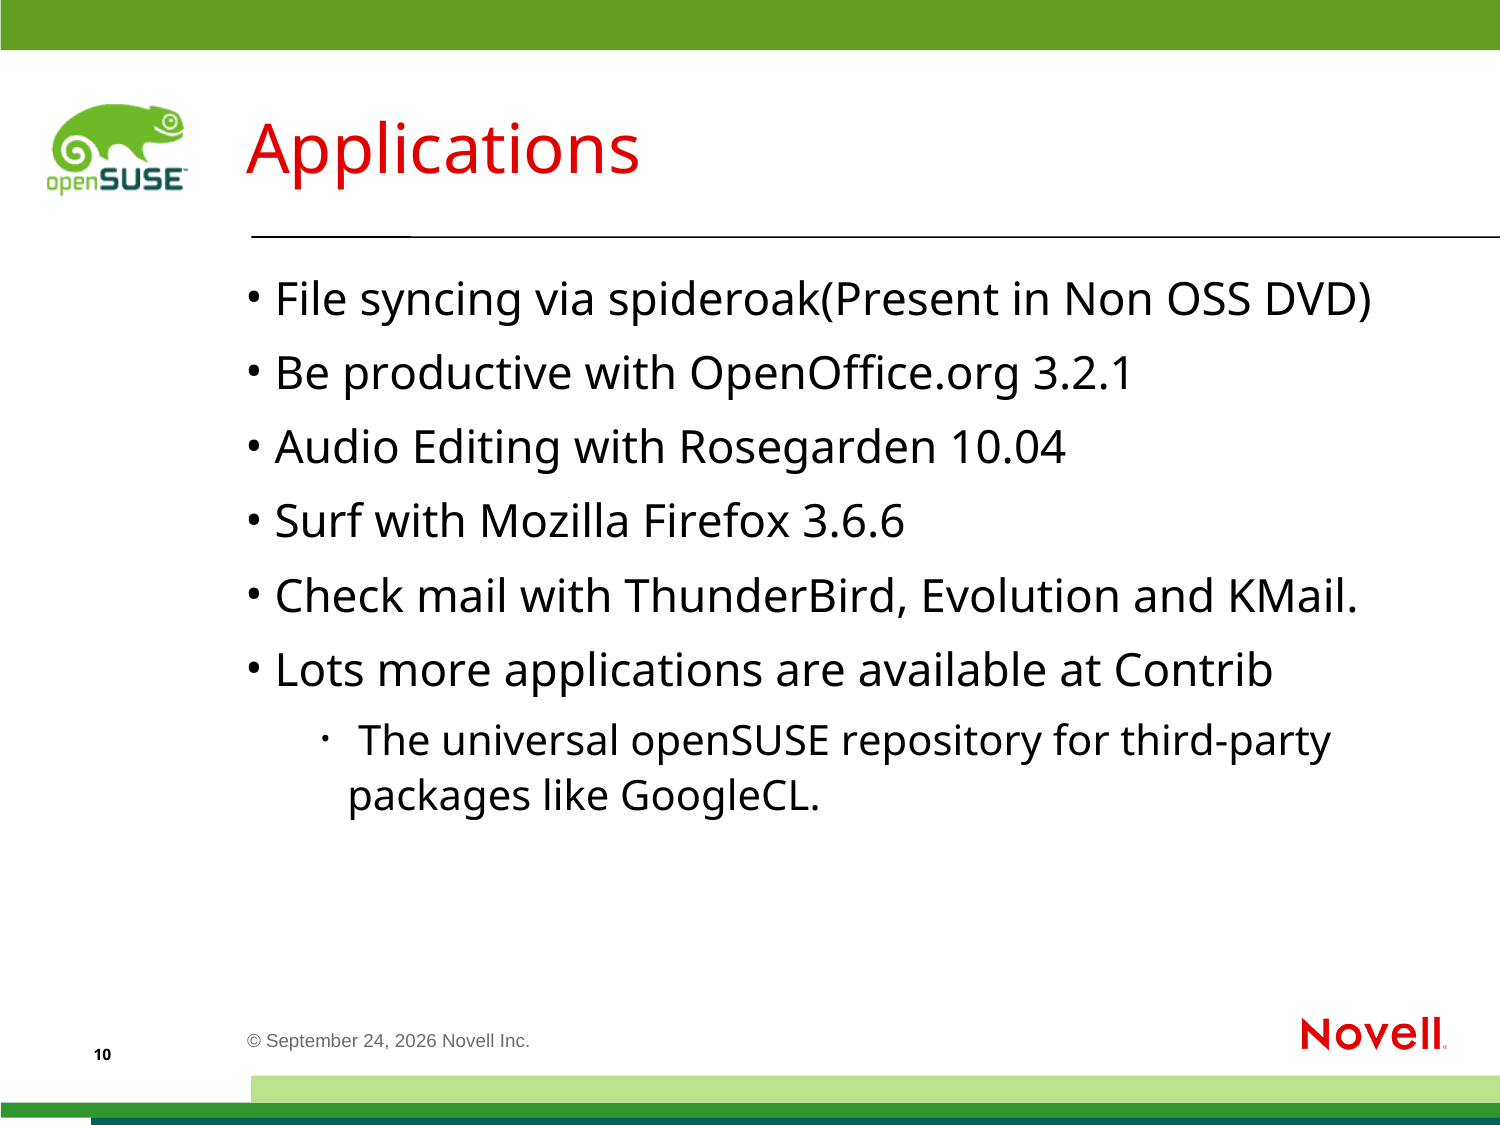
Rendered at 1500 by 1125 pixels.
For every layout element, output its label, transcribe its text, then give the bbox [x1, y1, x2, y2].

list File syncing via spideroak(Present in Non OSS DVD) Be productive with OpenOffice.org 3.2.1 Audio Editing with Rosegarden 10.04 Surf with Mozilla Firefox 3.6.6 Check mail with ThunderBird, Evolution and KMail. Lots more applications are available at Contrib The universal openSUSE repository for third-party packages like GoogleCL. [245, 267, 1458, 1010]
picture [47, 104, 188, 197]
title Applications [246, 68, 1409, 231]
picture [1295, 1011, 1453, 1056]
